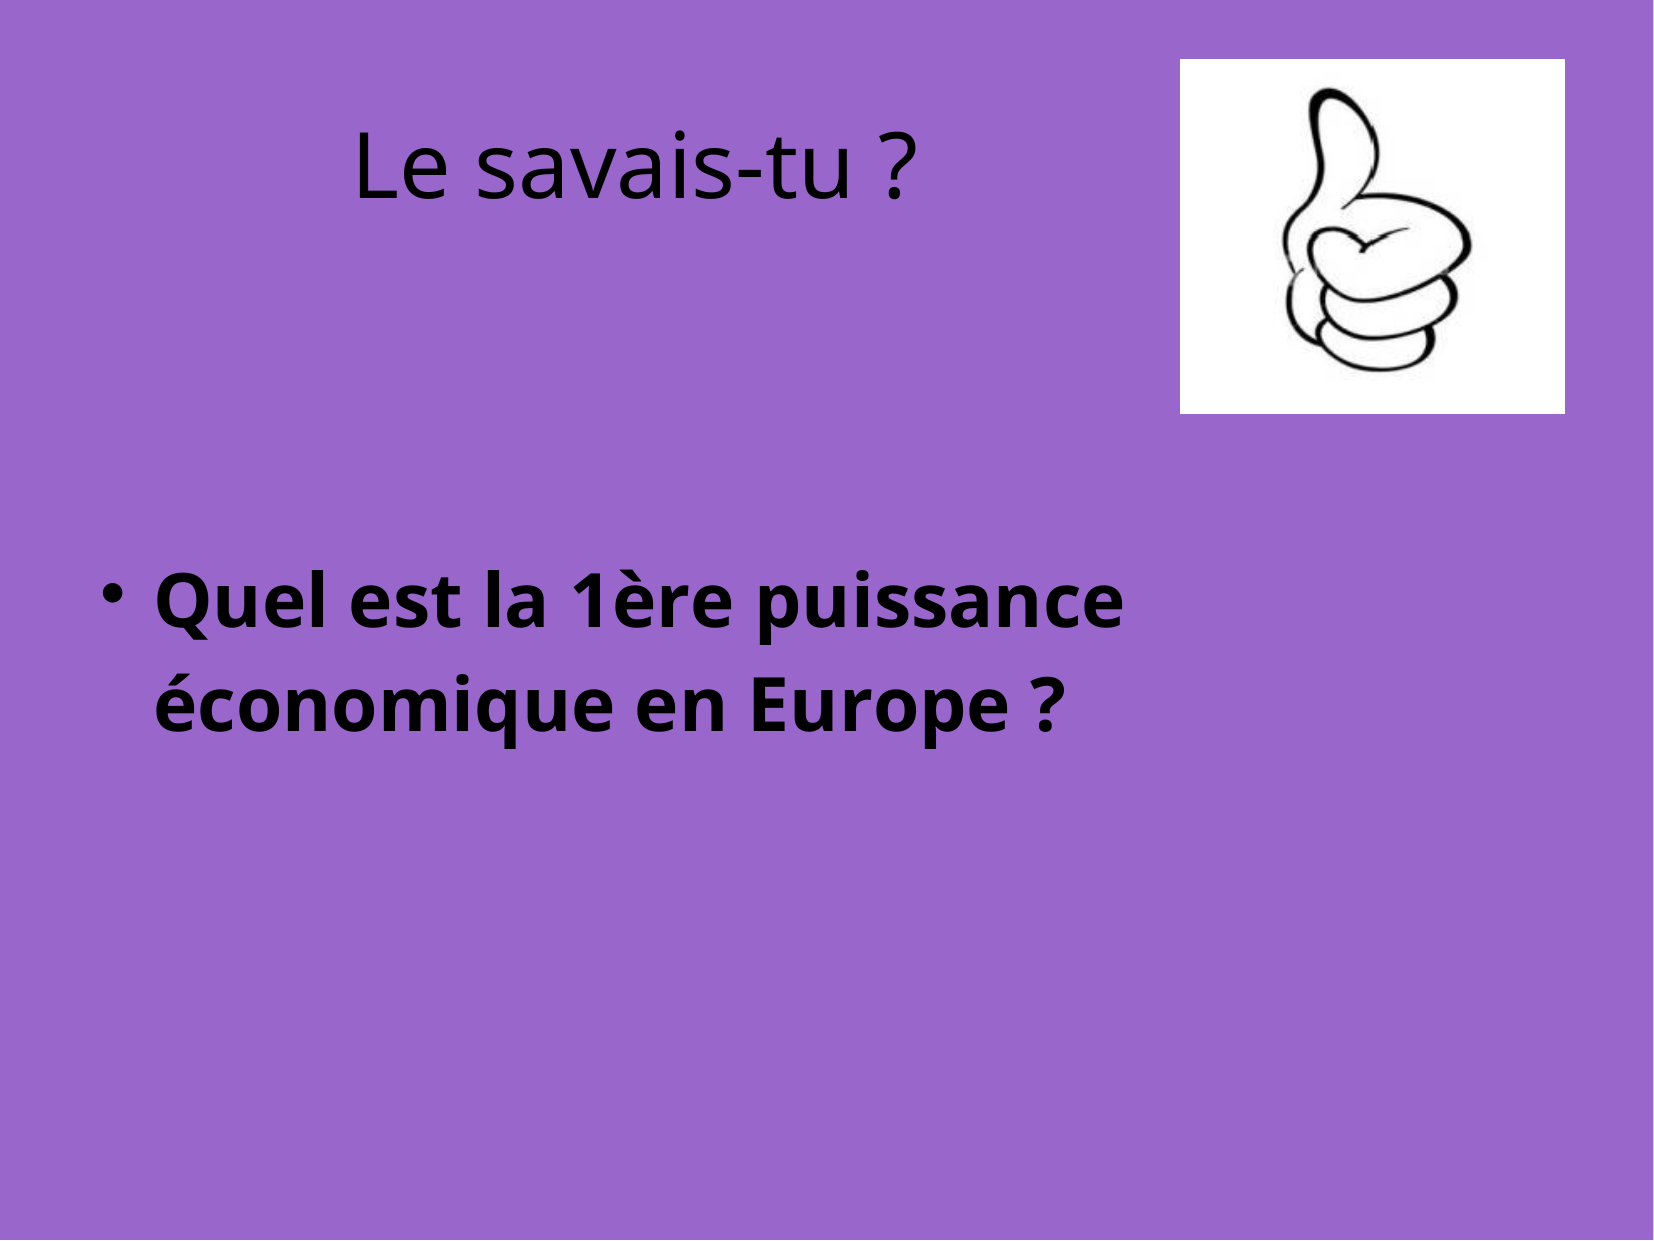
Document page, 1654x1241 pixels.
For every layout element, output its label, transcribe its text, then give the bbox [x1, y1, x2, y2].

picture [1180, 59, 1565, 414]
title Le savais-tu ? [82, 49, 1571, 257]
list Quel est la 1ère puissance économique en Europe ? [82, 290, 1571, 1109]
